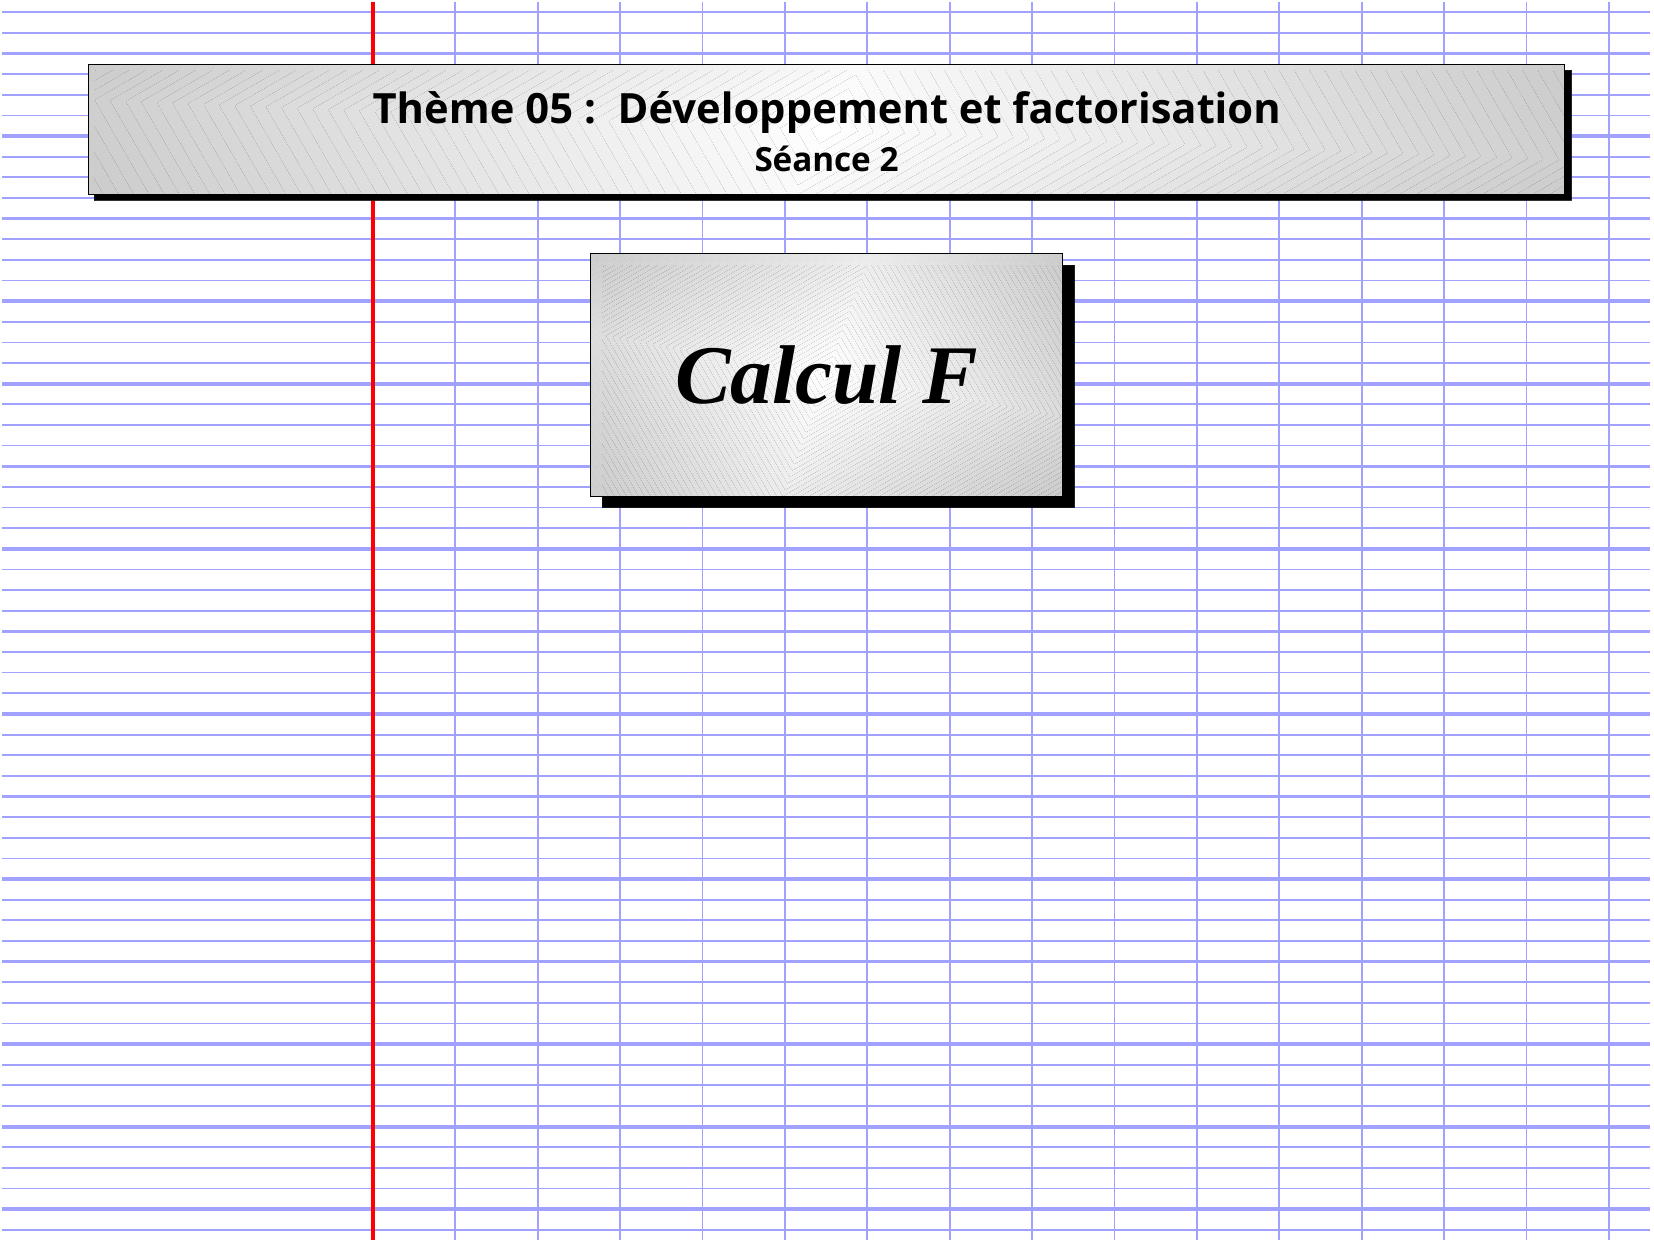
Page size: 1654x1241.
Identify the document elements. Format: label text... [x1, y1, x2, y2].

text_box Calcul F [590, 253, 1063, 497]
text_box Thème 05 : Développement et factorisation Séance 2 [88, 64, 1565, 195]
picture [0, 0, 1654, 1241]
